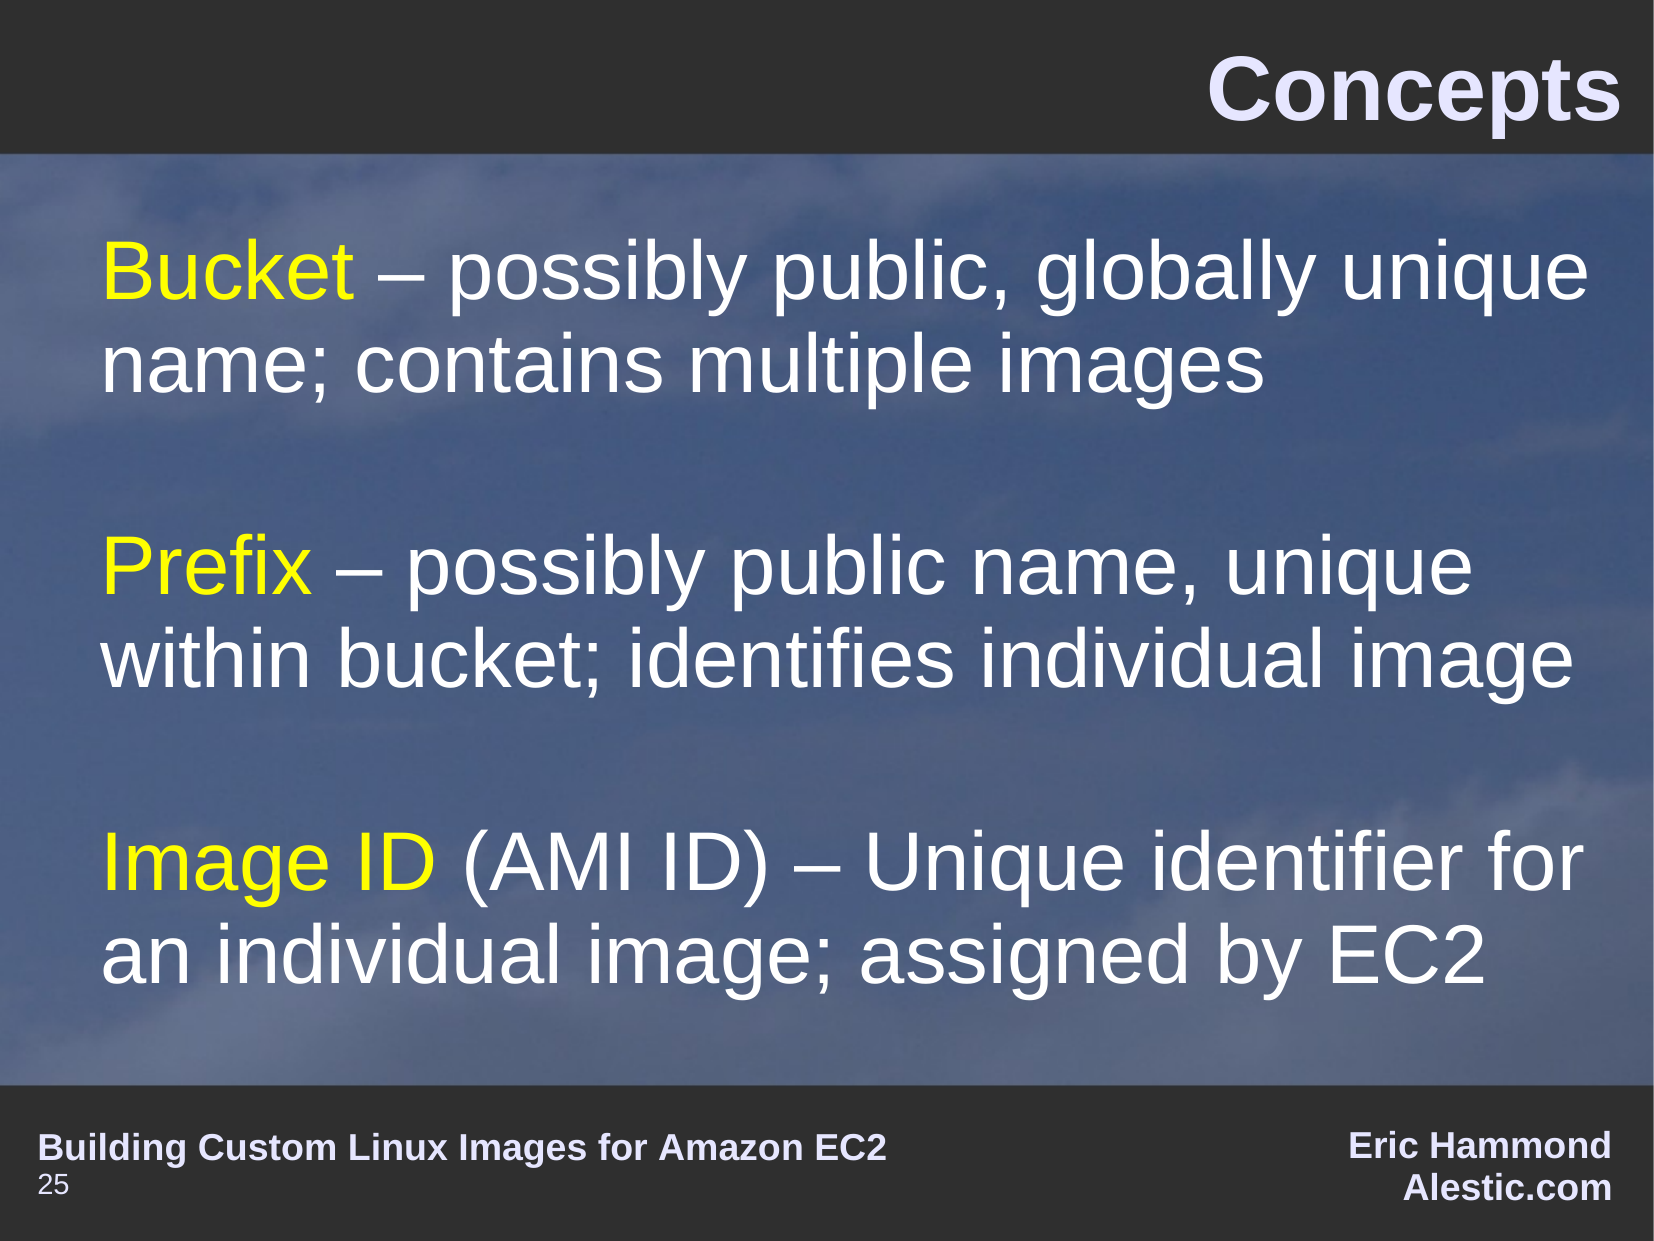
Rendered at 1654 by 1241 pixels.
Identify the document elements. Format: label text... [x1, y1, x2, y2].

title Concepts [29, 29, 1625, 148]
picture [0, 0, 1654, 1241]
title Eric Hammond Alestic.com [1299, 1092, 1613, 1241]
list Bucket – possibly public, globally unique name; contains multiple images Prefix – possibly public name, unique within bucket; identifies individual image Image ID (AMI ID) – Unique identifier for an individual image; assigned by EC2 [29, 177, 1625, 1049]
